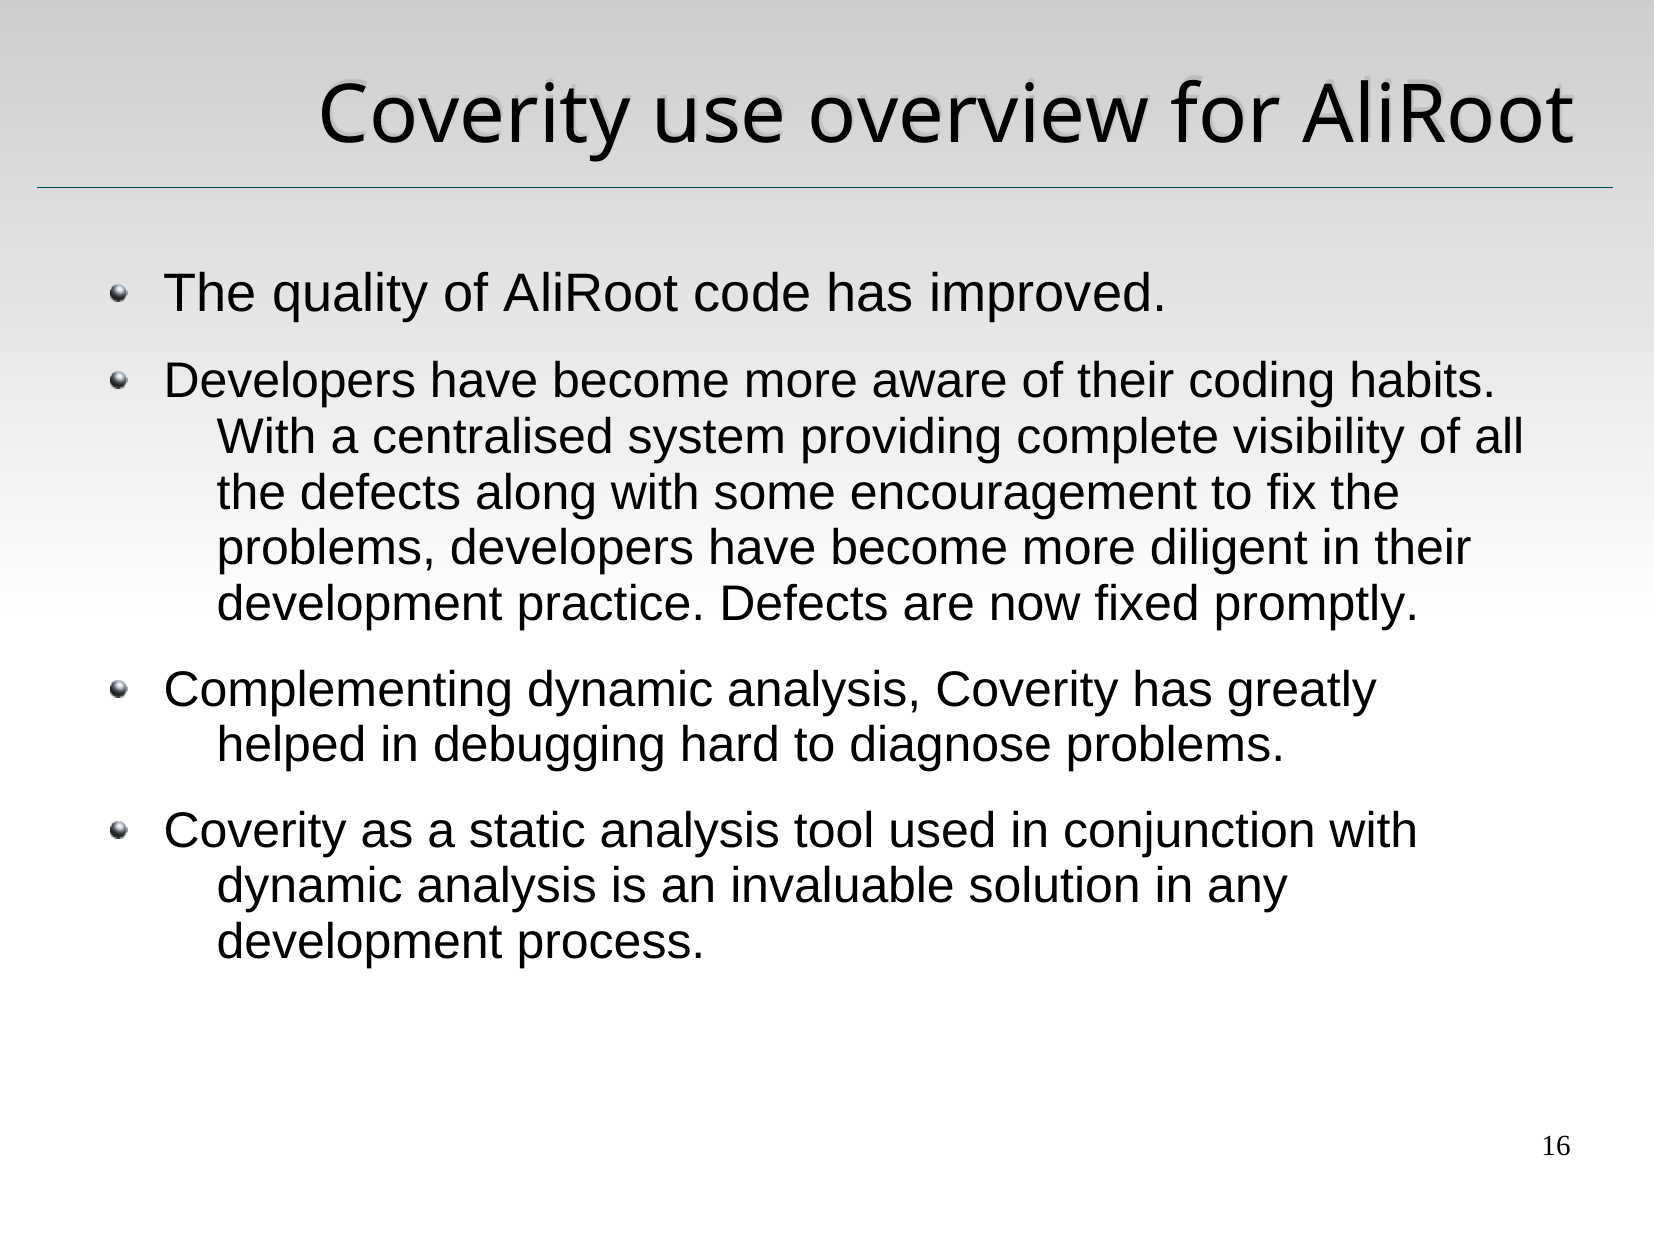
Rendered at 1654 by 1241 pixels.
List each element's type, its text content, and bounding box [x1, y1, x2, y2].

title Coverity use overview for AliRoot [37, 34, 1576, 187]
list The quality of AliRoot code has improved. Developers have become more aware of their coding habits. With a centralised system providing complete visibility of all the defects along with some encouragement to fix the problems, developers have become more diligent in their development practice. Defects are now fixed promptly. Complementing dynamic analysis, Coverity has greatly helped in debugging hard to diagnose problems. Coverity as a static analysis tool used in conjunction with dynamic analysis is an invaluable solution in any development process. [75, 262, 1538, 976]
